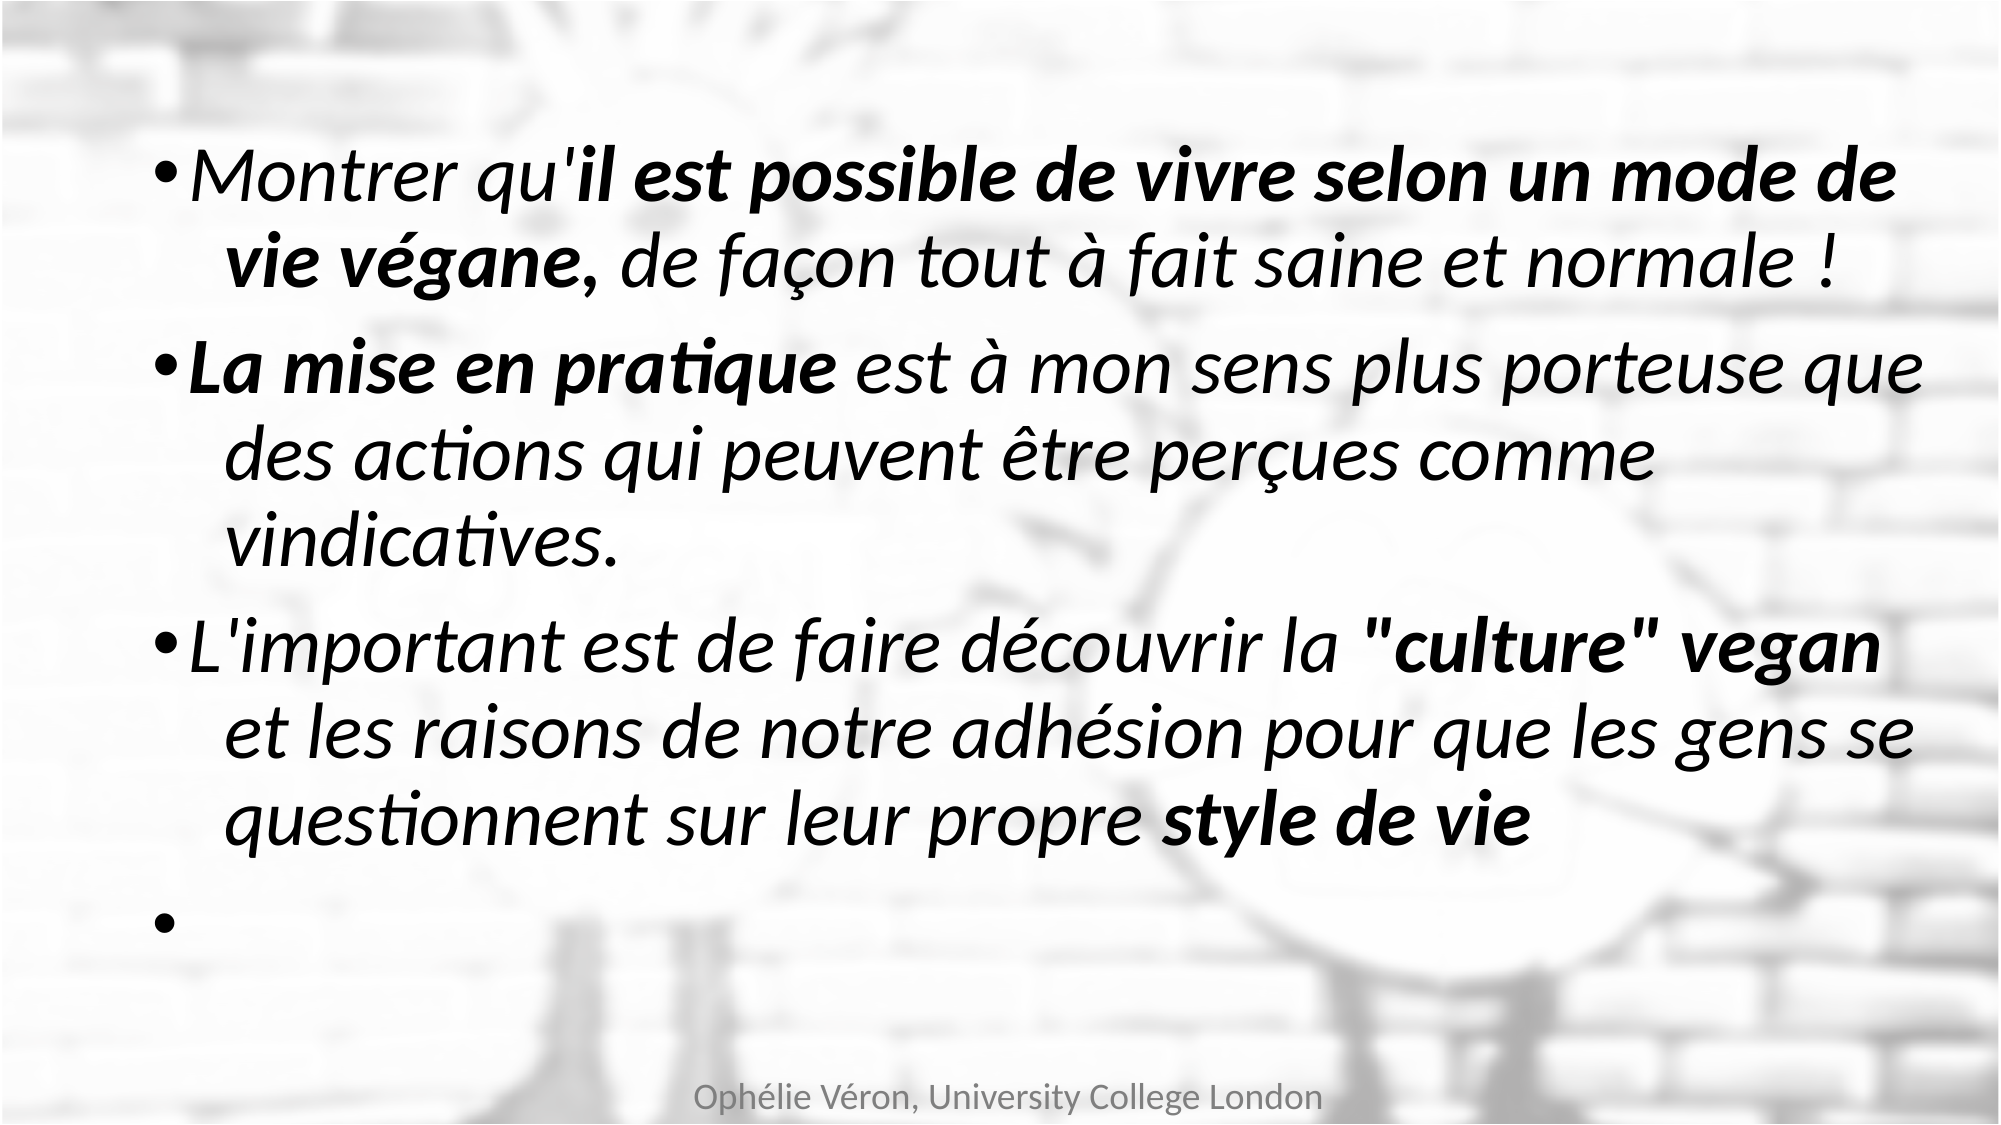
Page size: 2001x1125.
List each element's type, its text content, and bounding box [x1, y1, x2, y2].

text_box Ophélie Véron, University College London [678, 1064, 1348, 1125]
list Montrer qu'il est possible de vivre selon un mode de vie végane, de façon tout à fait saine et normale ! La mise en pratique est à mon sens plus porteuse que des actions qui peuvent être perçues comme vindicatives. L'important est de faire découvrir la "culture" vegan et les raisons de notre adhésion pour que les gens se questionnent sur leur propre style de vie [137, 125, 1945, 1014]
picture [2, 1, 1999, 1124]
